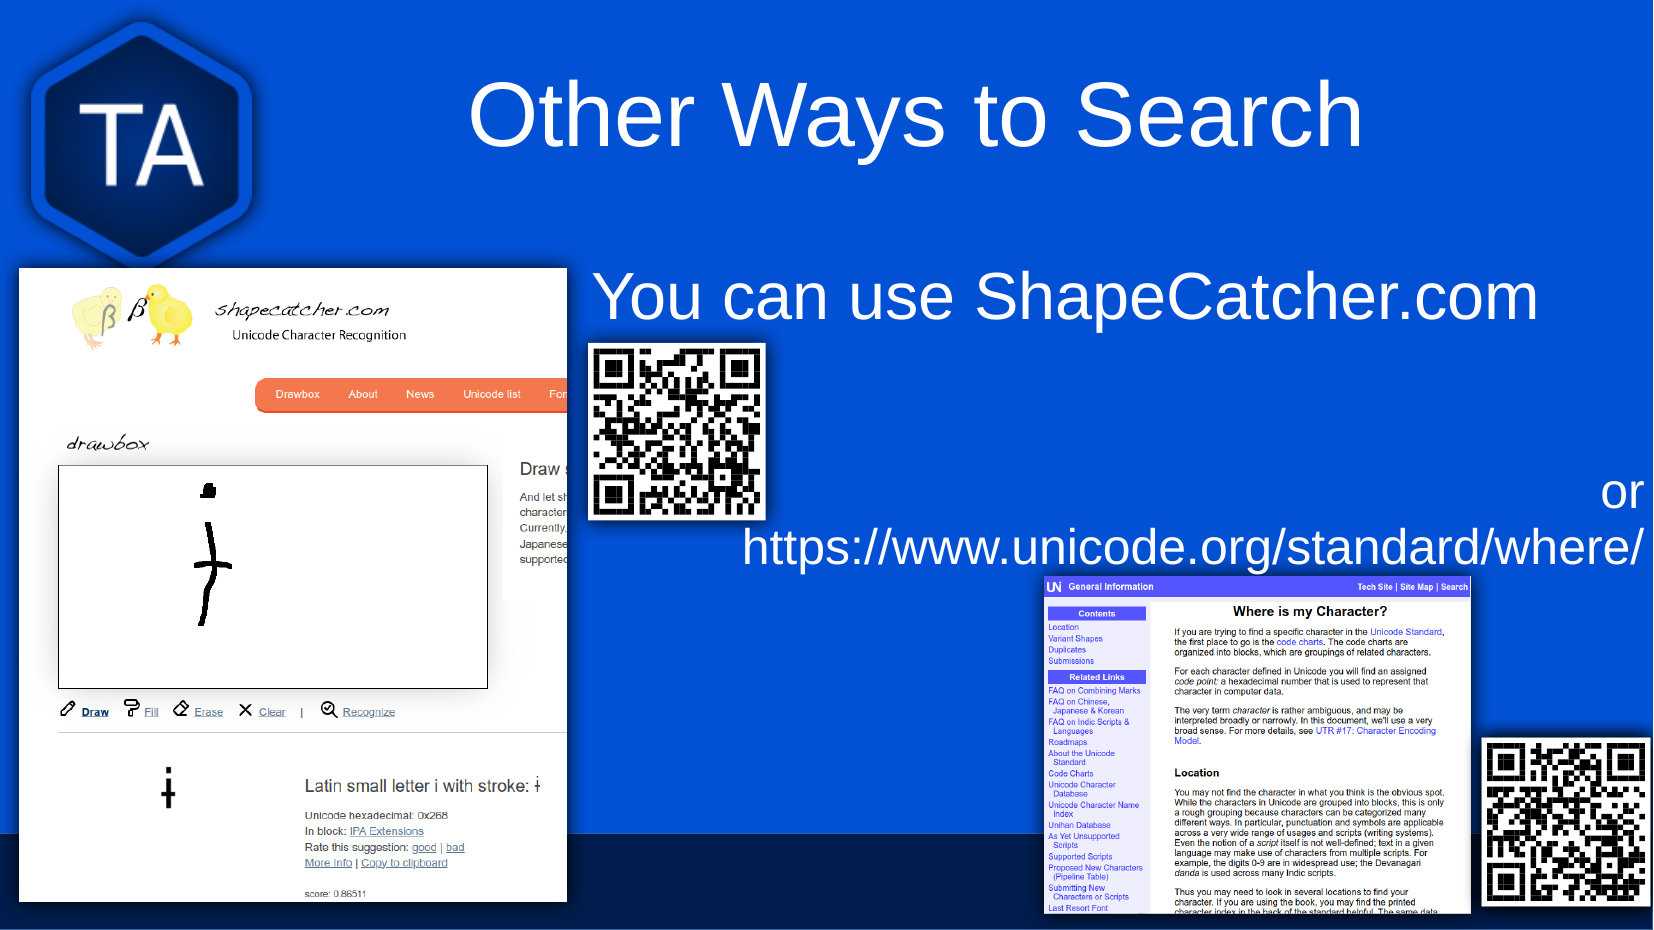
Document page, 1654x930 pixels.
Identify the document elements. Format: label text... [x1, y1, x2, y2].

text_box or https://www.unicode.org/standard/where/ [722, 456, 1653, 599]
picture [1044, 599, 1471, 914]
picture [19, 22, 567, 902]
picture [585, 339, 769, 524]
picture [1478, 734, 1653, 910]
title Other Ways to Search [263, 37, 1571, 193]
list You can use ShapeCatcher.com [591, 258, 1571, 355]
